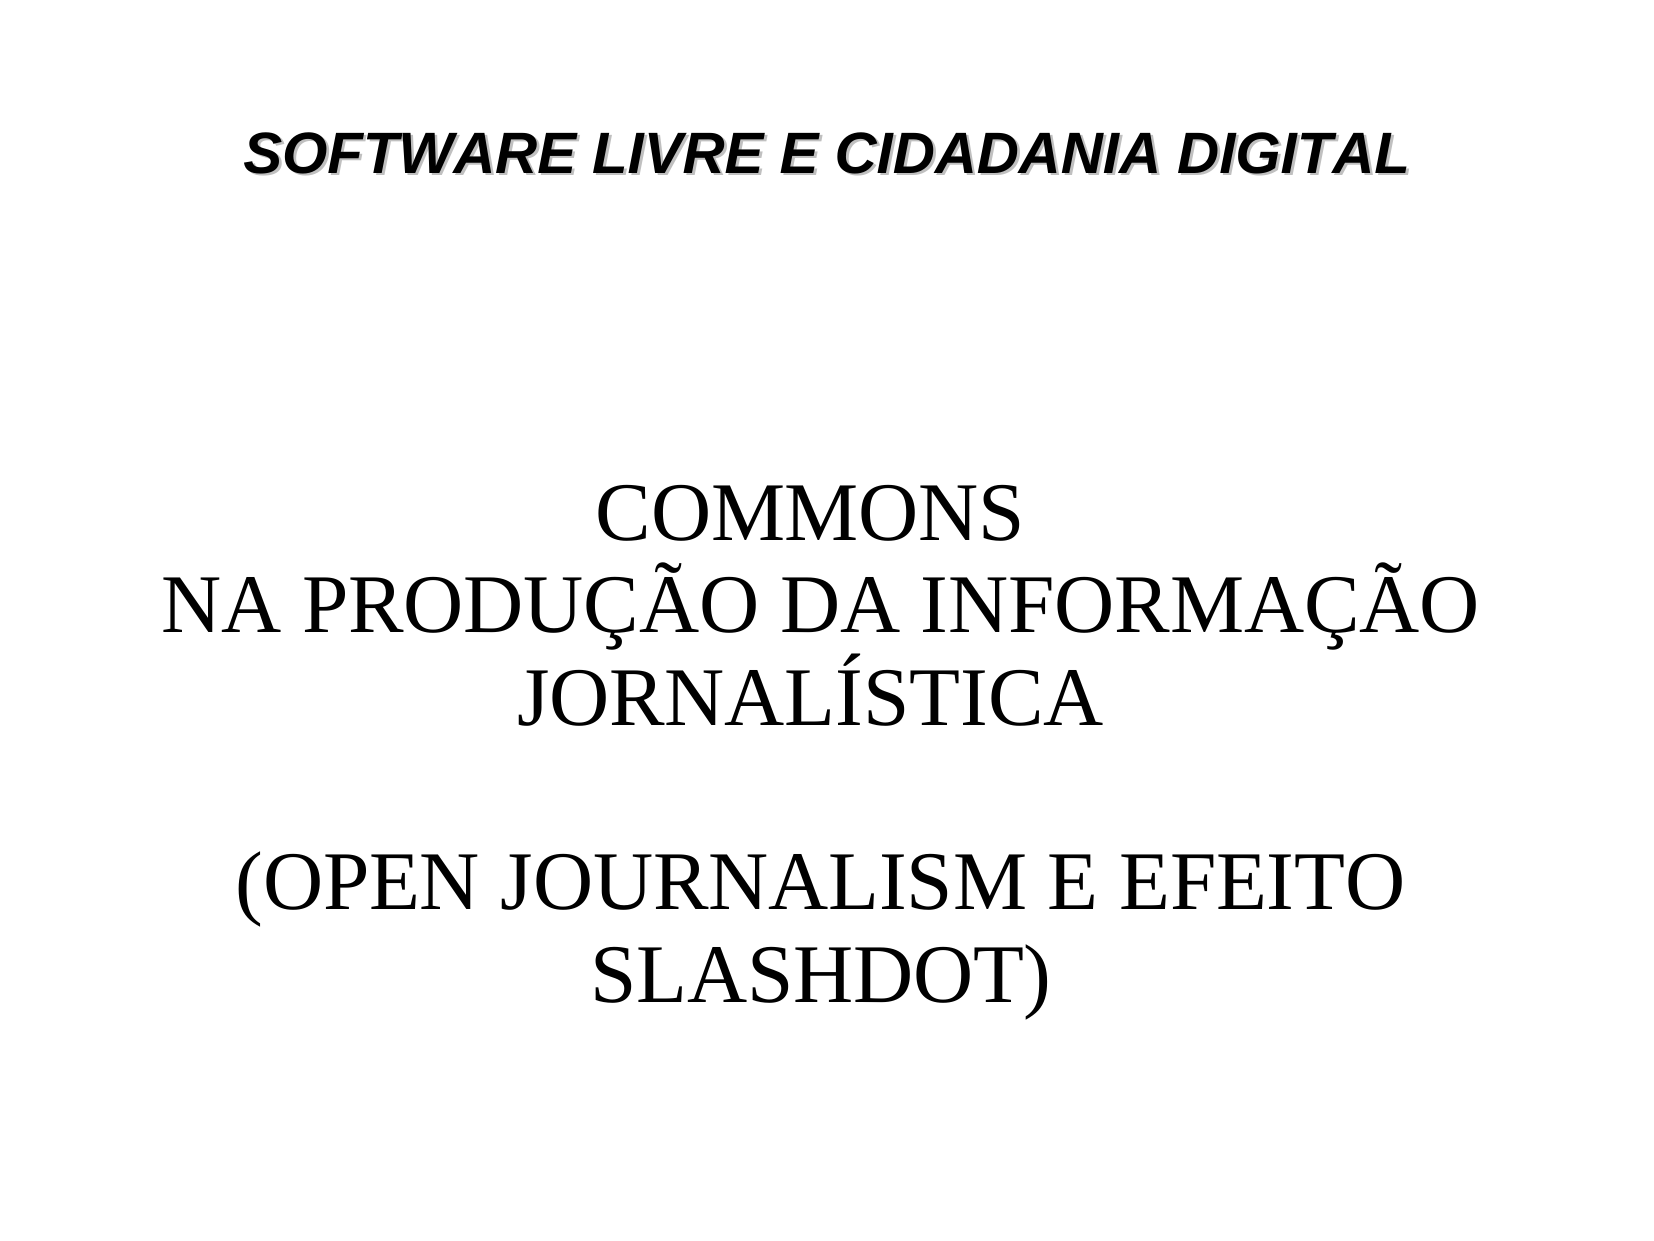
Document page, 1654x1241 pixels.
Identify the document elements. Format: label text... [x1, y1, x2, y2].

subtitle COMMONS NA PRODUÇÃO DA INFORMAÇÃO JORNALÍSTICA (OPEN JOURNALISM E EFEITO SLASHDOT) [76, 295, 1565, 1099]
title SOFTWARE LIVRE E CIDADANIA DIGITAL [82, 49, 1571, 257]
